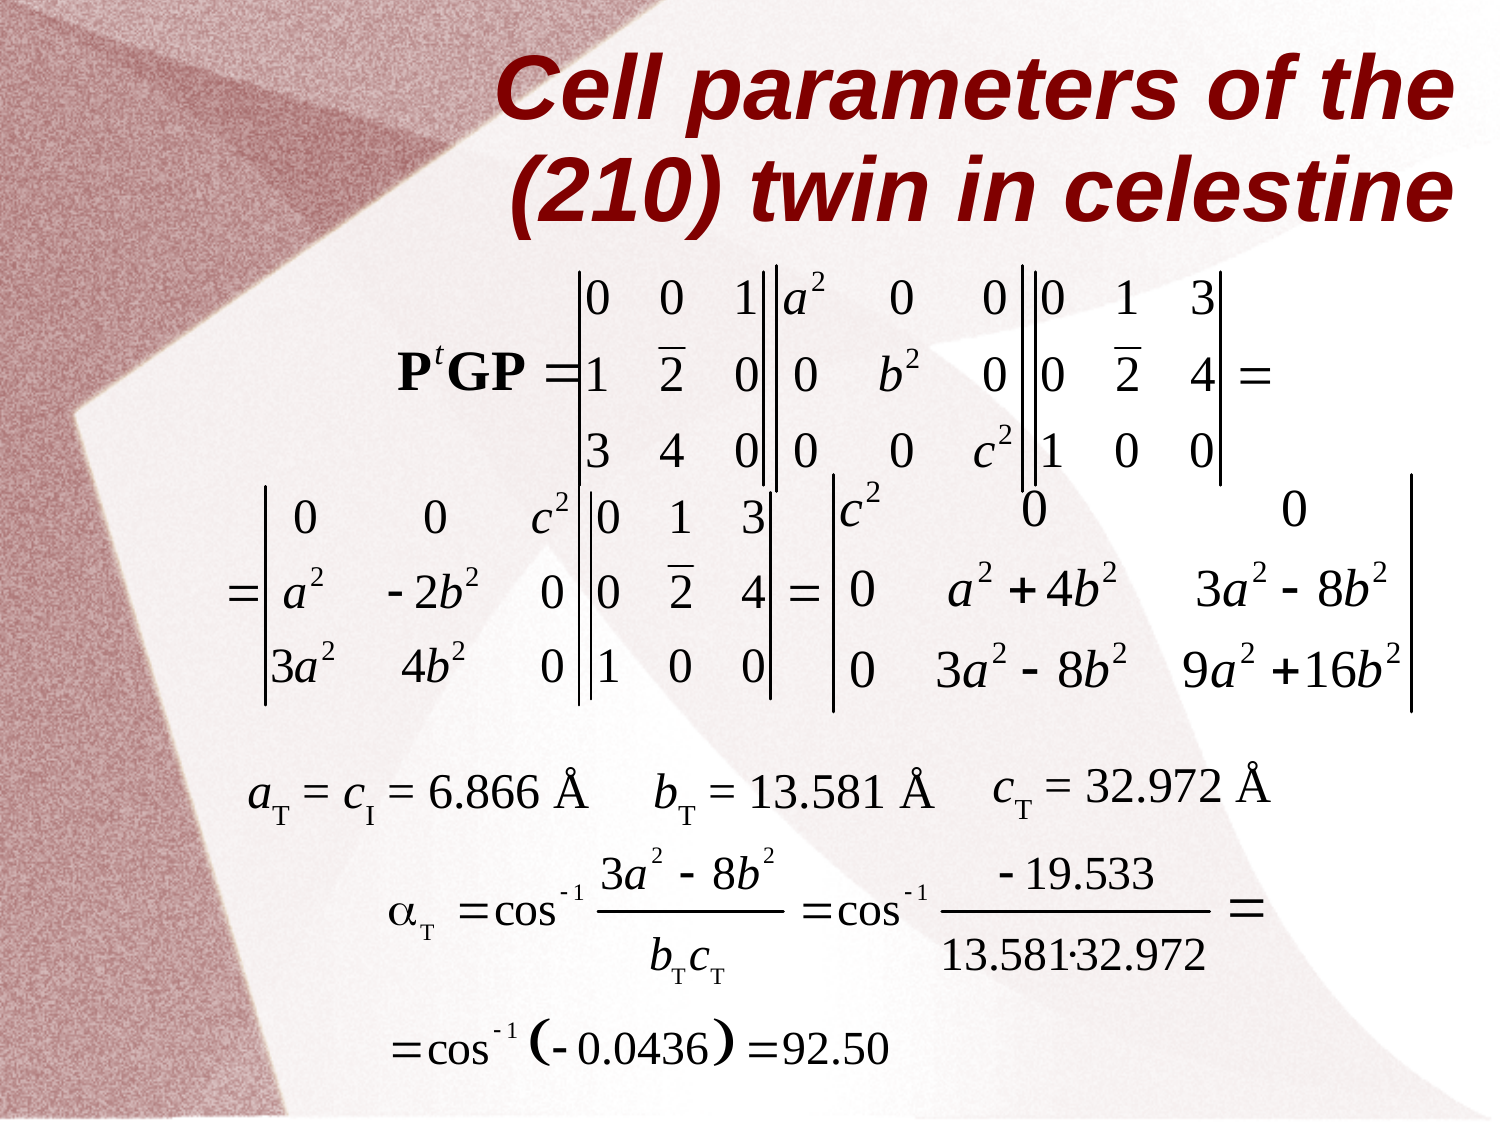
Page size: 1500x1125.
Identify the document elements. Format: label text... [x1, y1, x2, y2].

text_box aT = cI = 6.866 Å [232, 756, 605, 840]
text_box bT = 13.581 Å [638, 756, 951, 825]
title Cell parameters of the (210) twin in celestine [306, 36, 1458, 242]
text_box cT = 32.972 Å [977, 750, 1287, 834]
chart [379, 825, 1268, 1093]
picture [0, 0, 1500, 1125]
chart [217, 255, 1425, 723]
